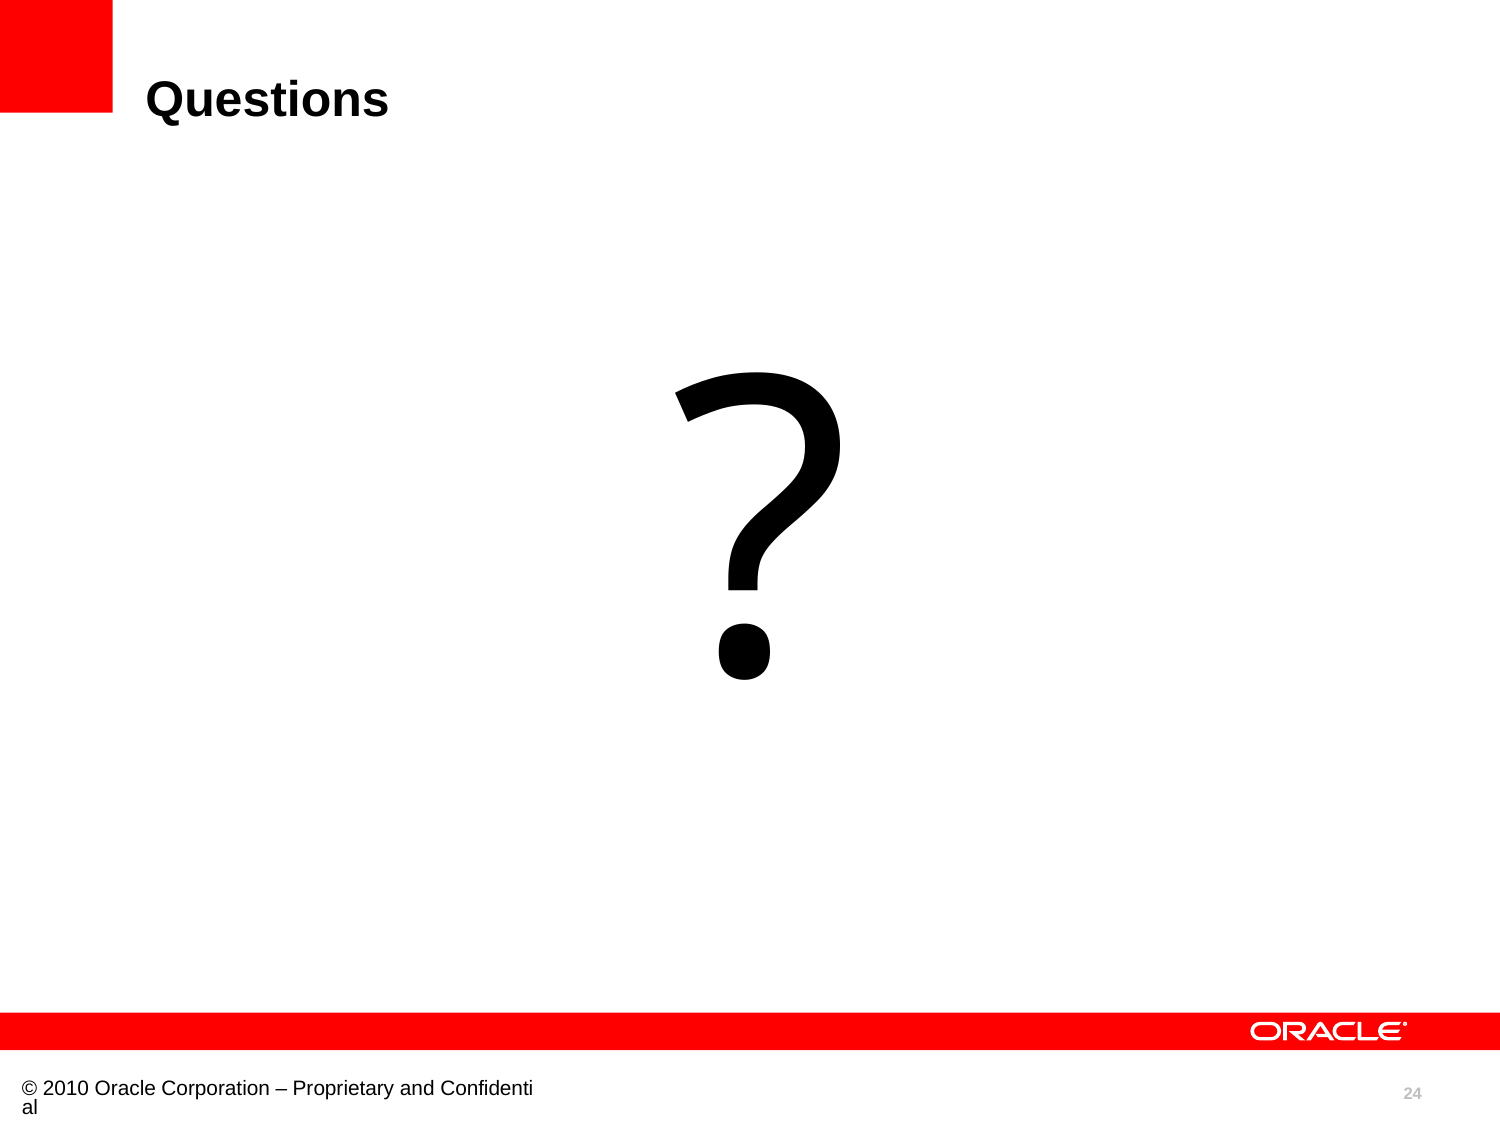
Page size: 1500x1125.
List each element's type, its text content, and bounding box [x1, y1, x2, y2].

title Questions [145, 67, 1388, 148]
subtitle ? [121, 148, 1400, 877]
